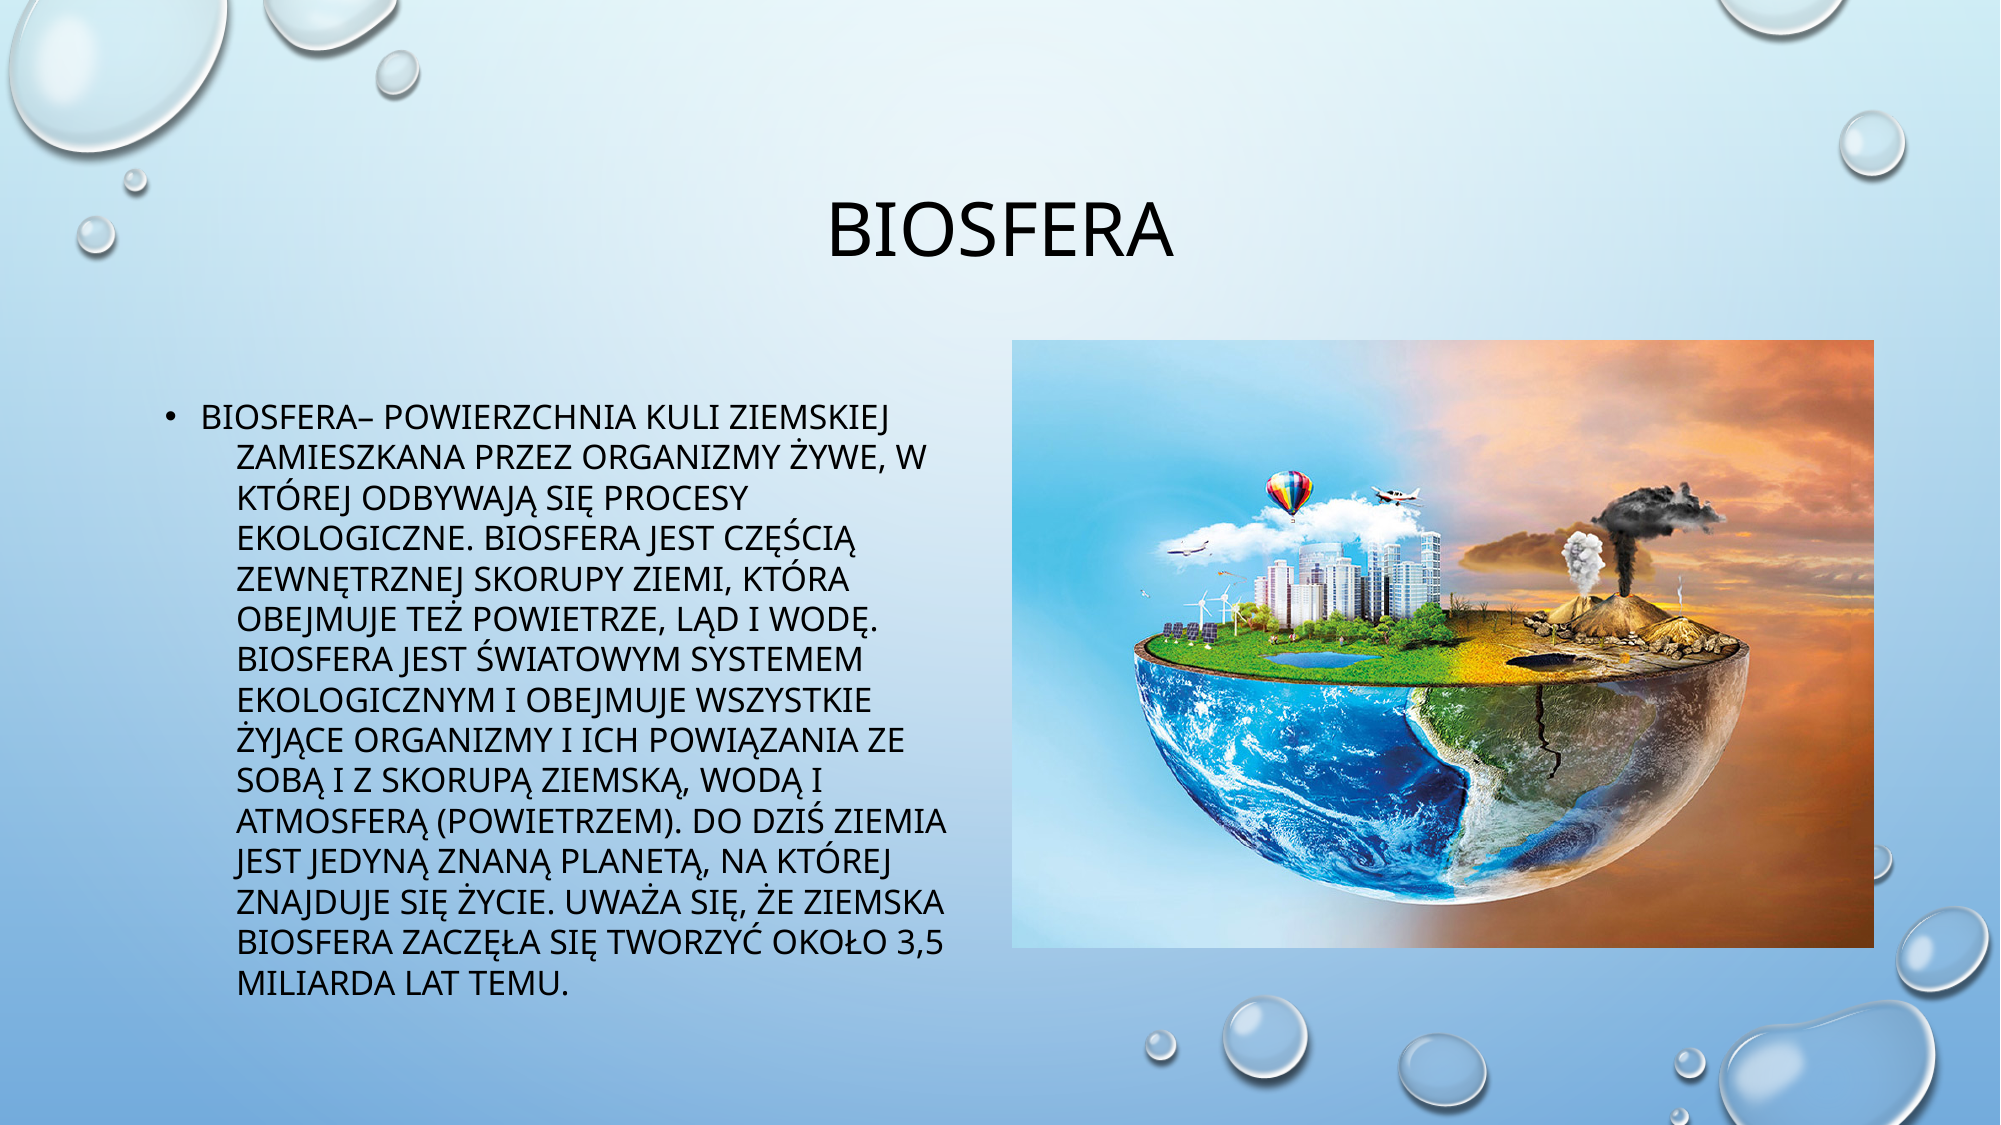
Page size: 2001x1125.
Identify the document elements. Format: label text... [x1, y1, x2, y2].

title biosfera [149, 101, 1851, 364]
picture [1012, 340, 1874, 948]
list Biosfera– powierzchnia kuli ziemskiej zamieszkana przez organizmy żywe, w której odbywają się procesy ekologiczne. Biosfera jest częścią zewnętrznej skorupy Ziemi, która obejmuje też powietrze, ląd i wodę. biosfera jest światowym systemem ekologicznym i obejmuje wszystkie żyjące organizmy i ich powiązania ze sobą i z skorupą ziemską, wodą i atmosferą (powietrzem). Do dziś Ziemia jest jedyną znaną planetą, na której znajduje się życie. UWAŻA się, że ziemska biosfera zaczęła się tworzyć OKOŁO 3,5 miliarda lat temu. [149, 388, 988, 1010]
